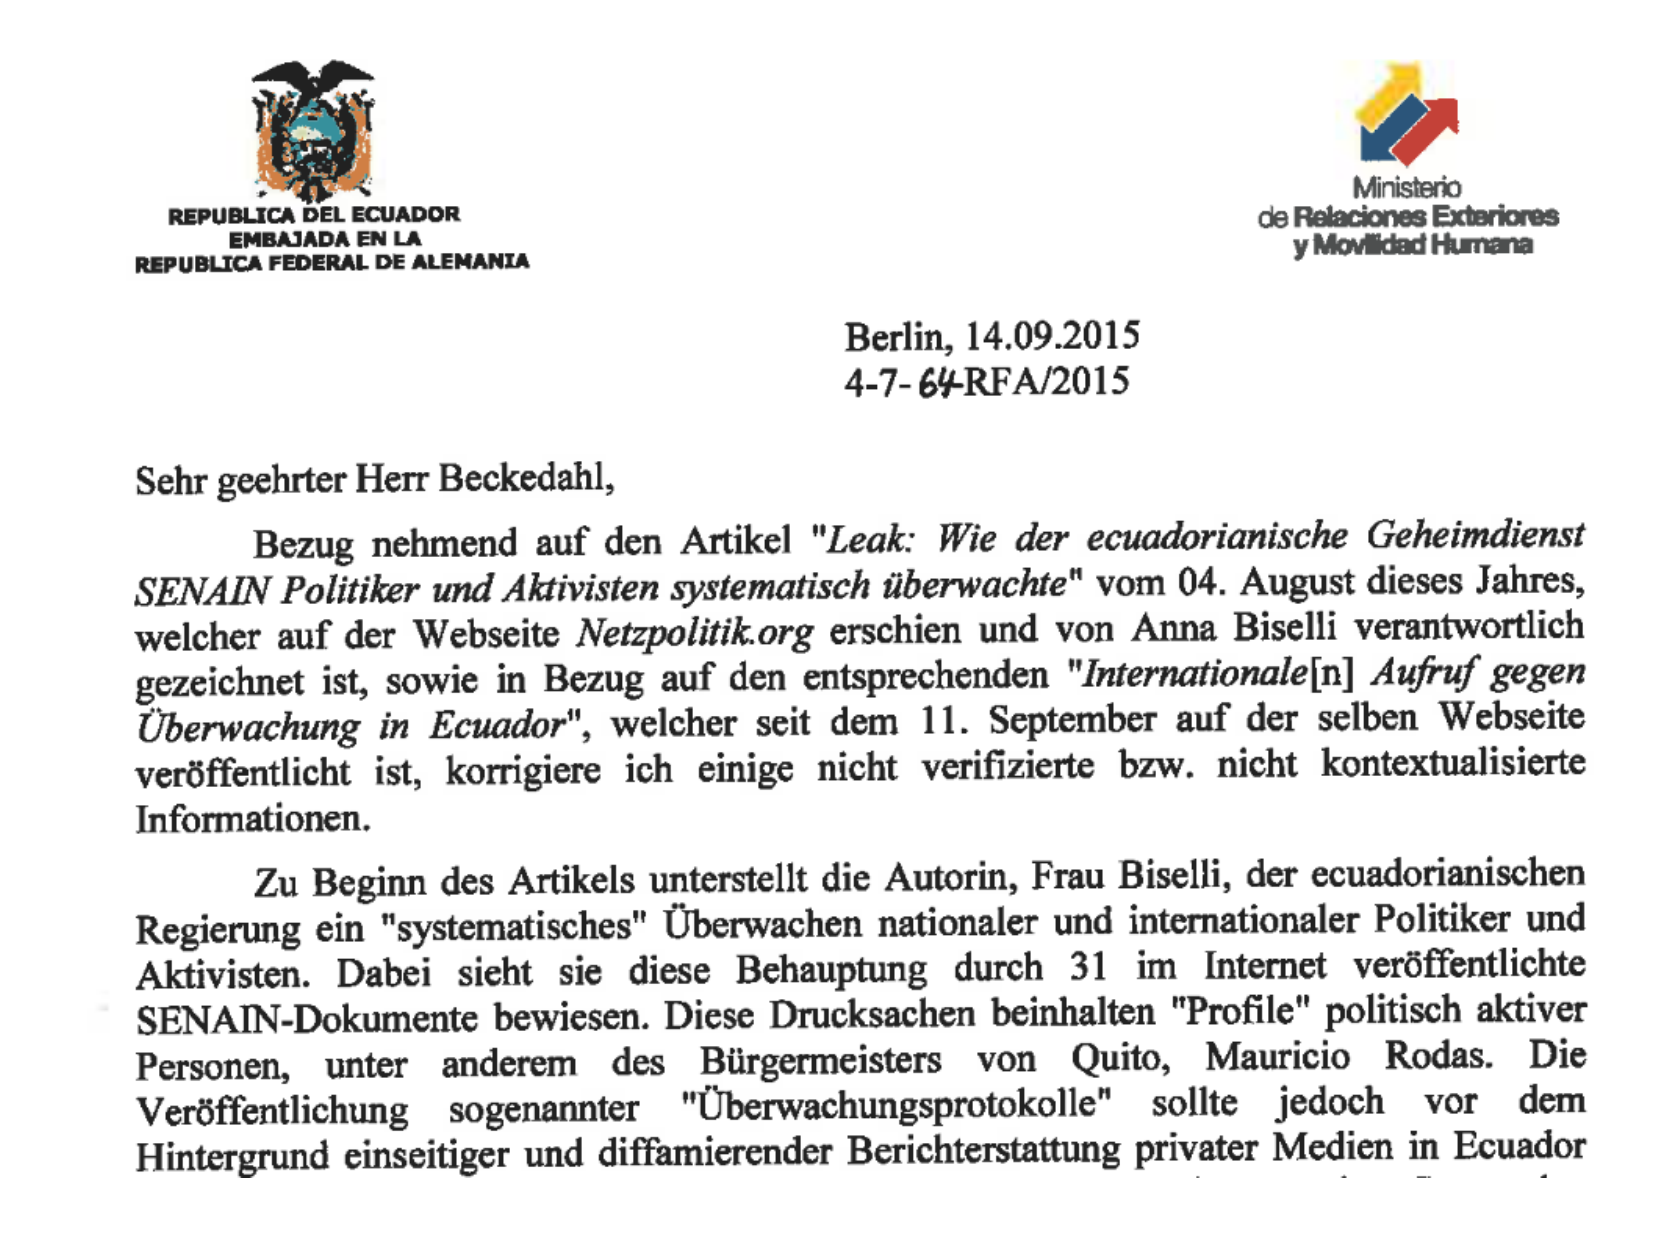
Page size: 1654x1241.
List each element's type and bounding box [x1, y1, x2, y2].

picture [72, 58, 1619, 1178]
